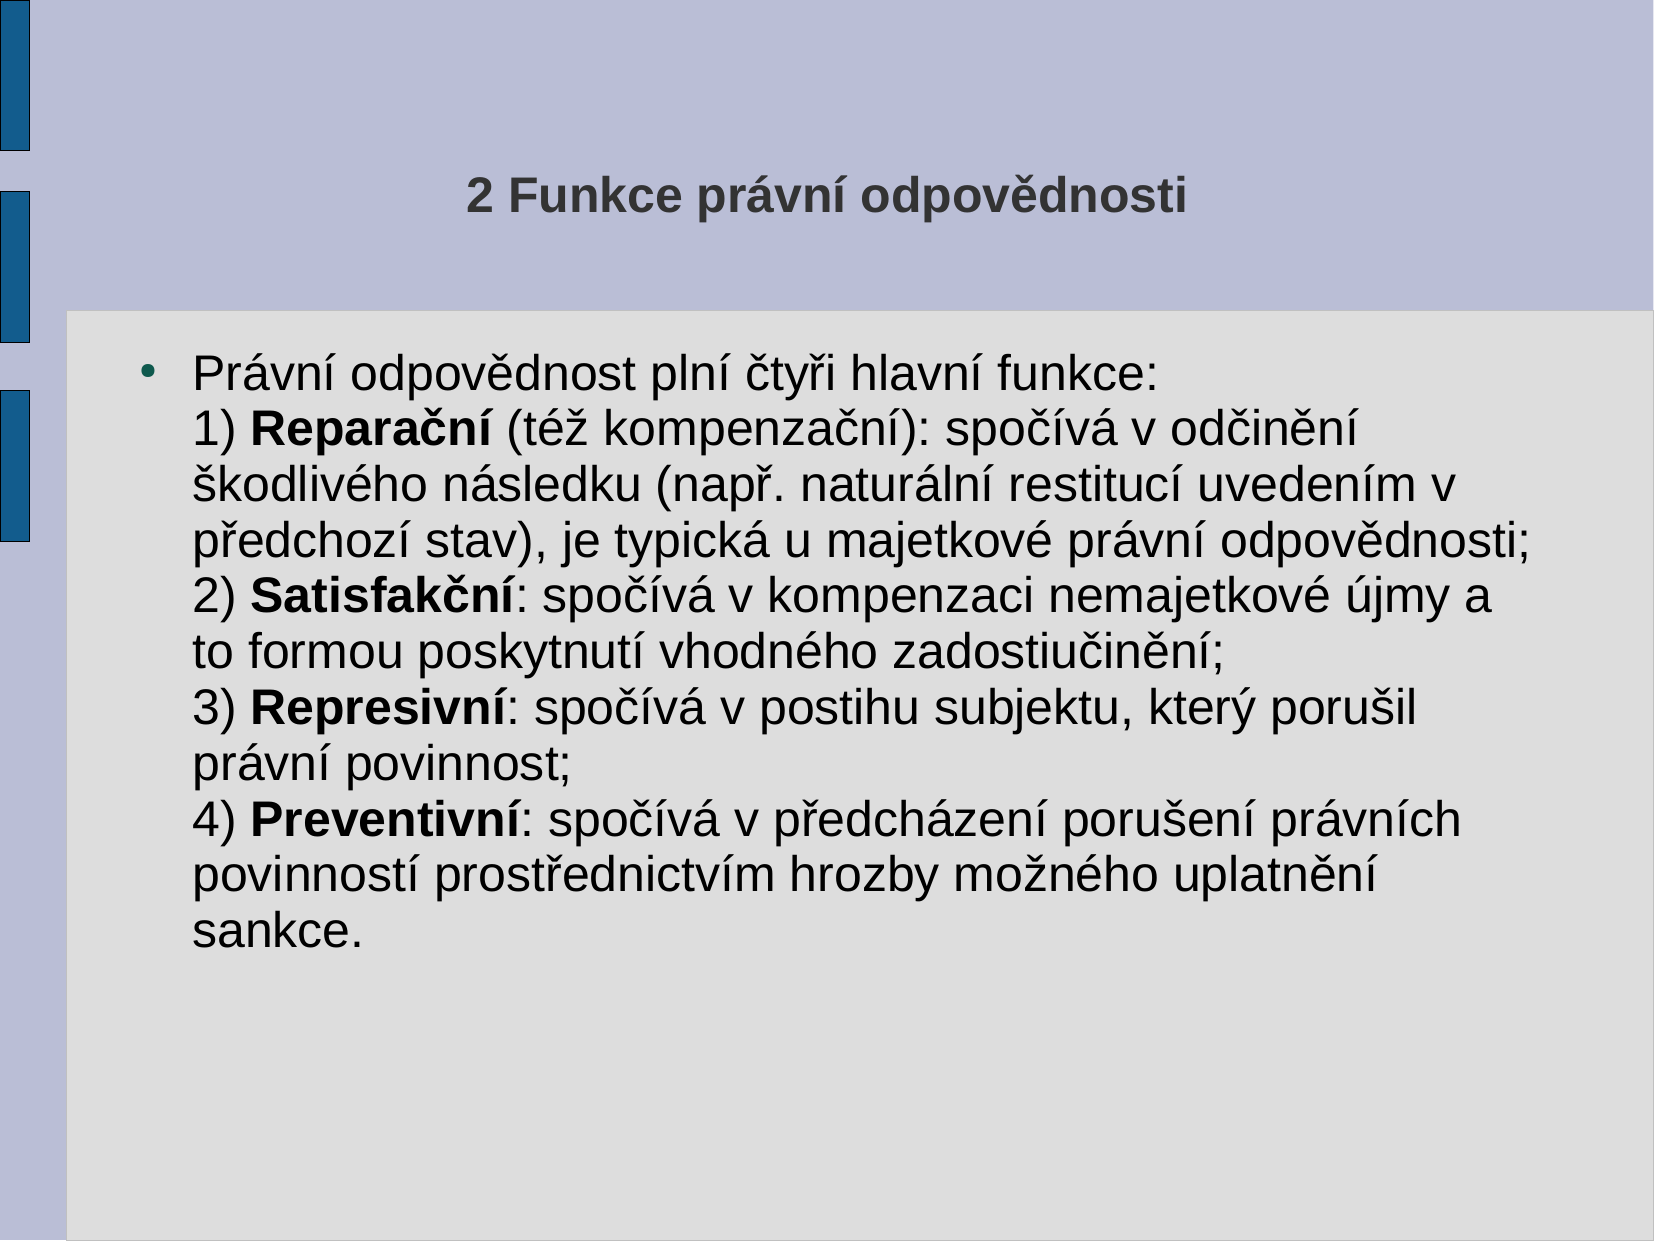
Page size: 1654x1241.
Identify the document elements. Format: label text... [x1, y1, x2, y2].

title 2 Funkce právní odpovědnosti [121, 91, 1534, 299]
list Právní odpovědnost plní čtyři hlavní funkce: 1) Reparační (též kompenzační): spočívá v odčinění škodlivého následku (např. naturální restitucí uvedením v předchozí stav), je typická u majetkové právní odpovědnosti; 2) Satisfakční: spočívá v kompenzaci nemajetkové újmy a to formou poskytnutí vhodného zadostiučinění; 3) Represivní: spočívá v postihu subjektu, který porušil právní povinnost; 4) Preventivní: spočívá v předcházení porušení právních povinností prostřednictvím hrozby možného uplatnění sankce. [121, 344, 1534, 1127]
